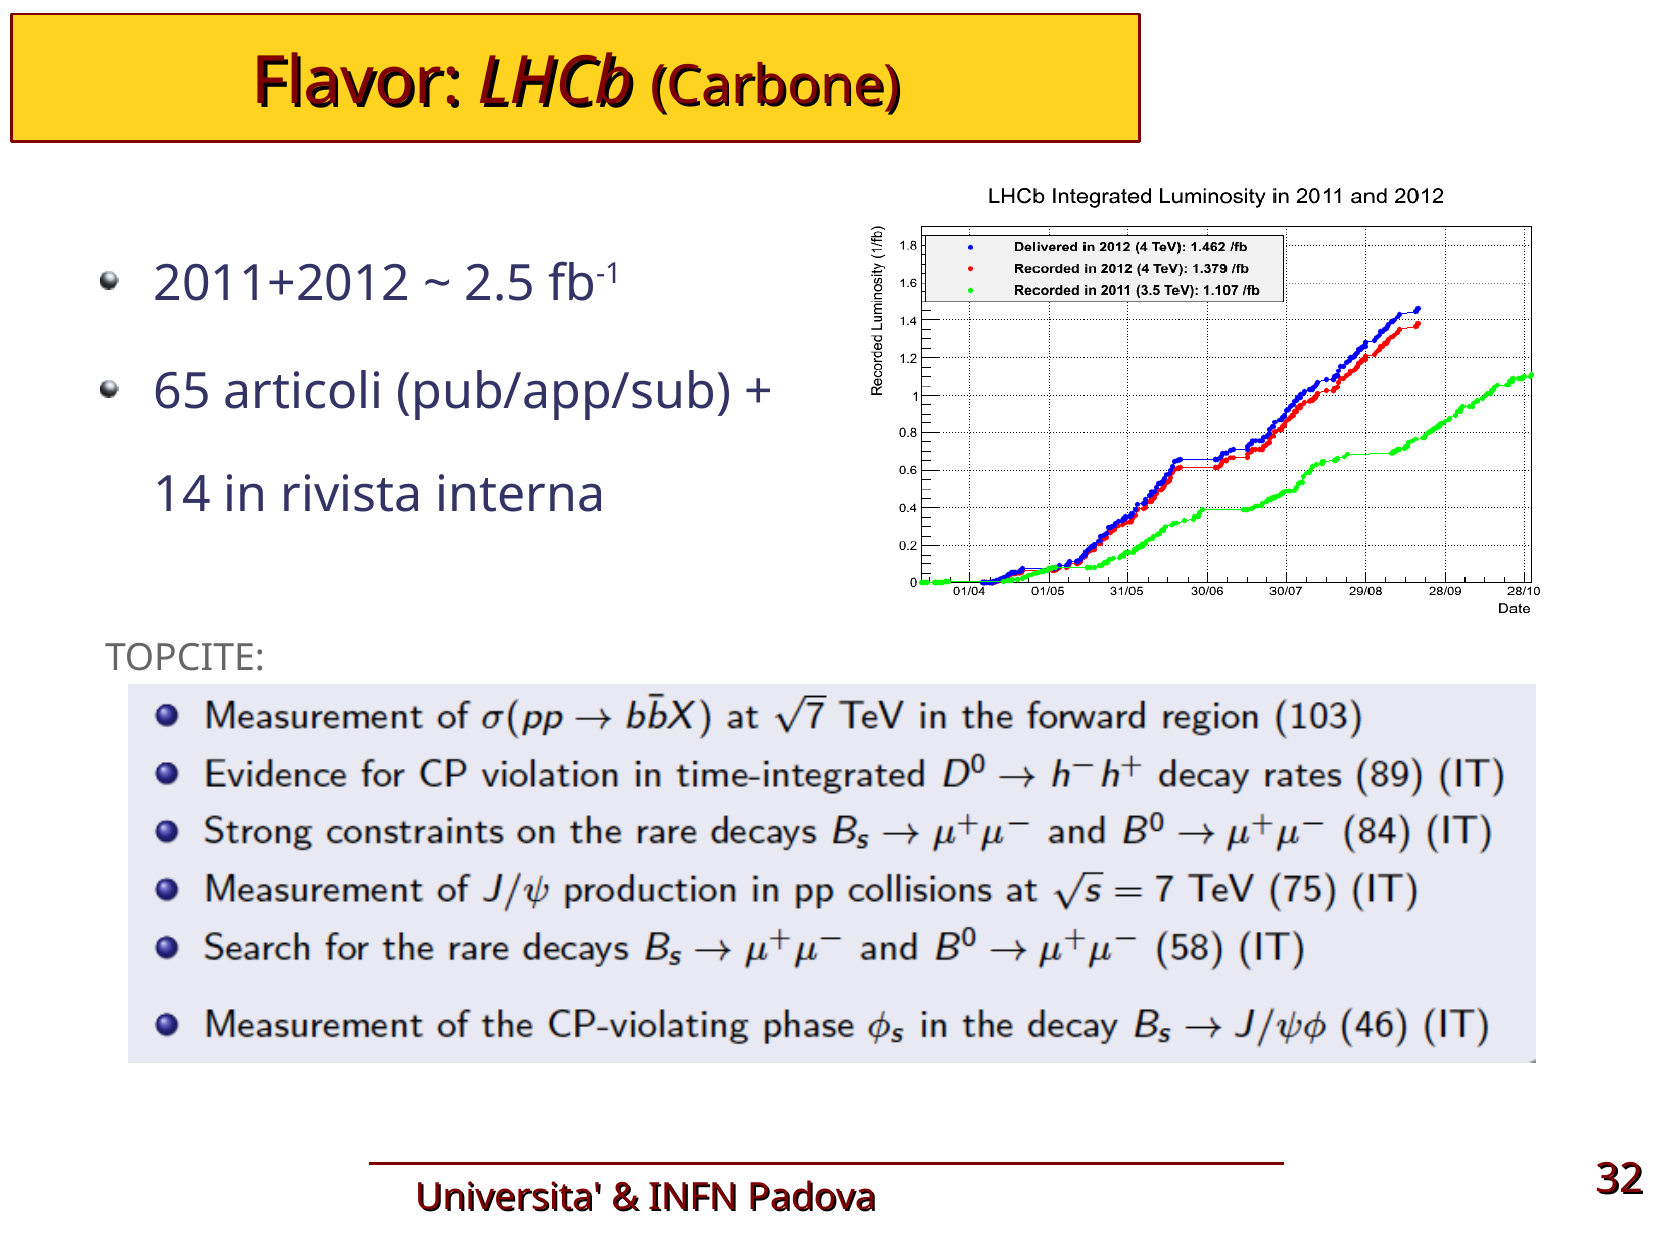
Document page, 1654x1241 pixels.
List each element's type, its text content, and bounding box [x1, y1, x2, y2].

picture [128, 684, 1536, 1063]
title Flavor: LHCb (Carbone) [11, 13, 1140, 142]
text_box [846, 181, 1608, 627]
text_box TOPCITE: [90, 623, 300, 683]
list 2011+2012 ~ 2.5 fb-1 65 articoli (pub/app/sub) + 14 in rivista interna [82, 212, 809, 567]
